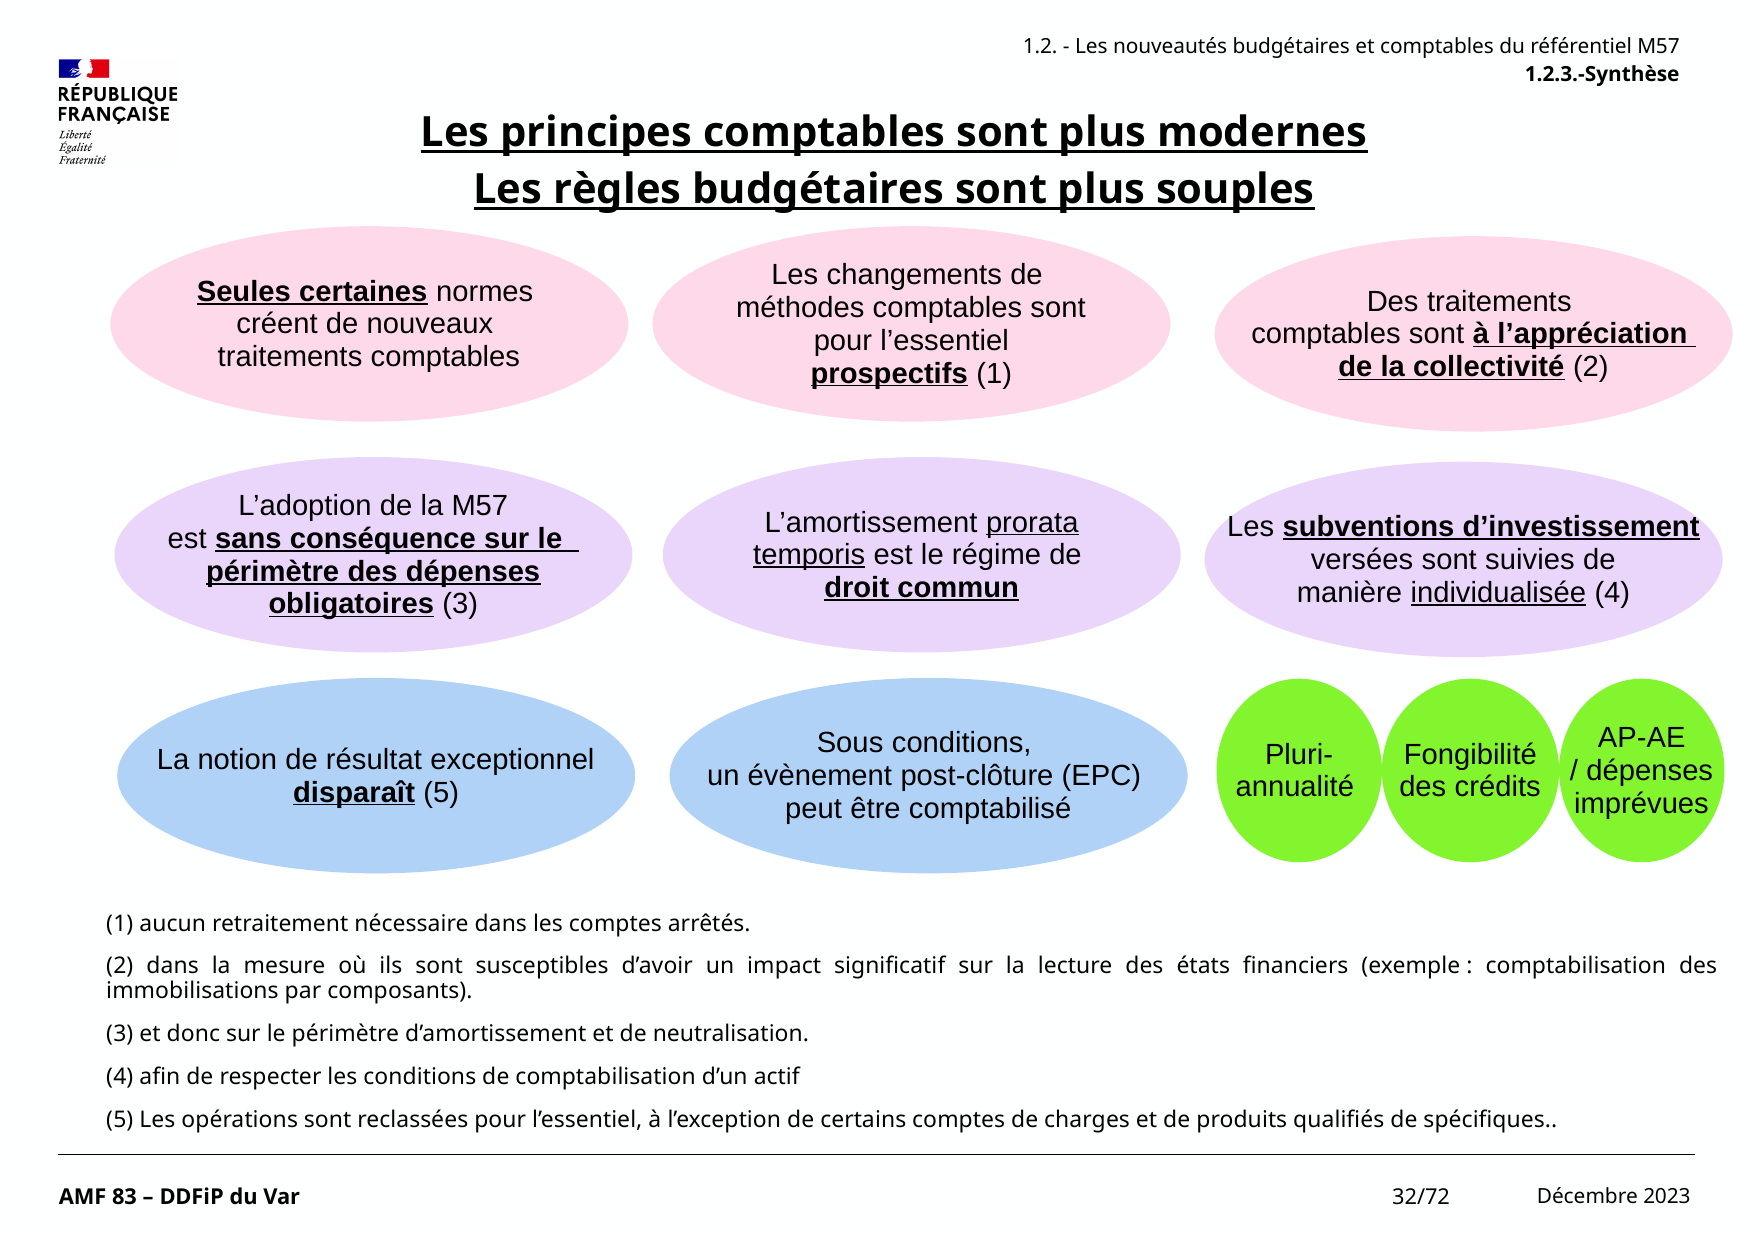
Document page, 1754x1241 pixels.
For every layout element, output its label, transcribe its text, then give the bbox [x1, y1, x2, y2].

text_box Pluri- annualité [1216, 678, 1382, 863]
text_box Des traitements comptables sont à l’appréciation de la collectivité (2) [1214, 236, 1733, 432]
list (1) aucun retraitement nécessaire dans les comptes arrêtés. (2) dans la mesure où ils sont susceptibles d’avoir un impact significatif sur la lecture des états financiers (exemple : comptabilisation des immobilisations par composants). (3) et donc sur le périmètre d’amortissement et de neutralisation. (4) afin de respecter les conditions de comptabilisation d’un actif (5) Les opérations sont reclassées pour l’essentiel, à l’exception de certains comptes de charges et de produits qualifiés de spécifiques.. [62, 911, 1720, 1185]
text_box Sous conditions, un évènement post-clôture (EPC) peut être comptabilisé [669, 677, 1188, 874]
text_box 1.2. - Les nouveautés budgétaires et comptables du référentiel M57 1.2.3.-Synthèse [225, 23, 1695, 136]
picture [58, 58, 178, 164]
text_box La notion de résultat exceptionnel disparaît (5) [117, 677, 636, 874]
text_box Les principes comptables sont plus modernes Les règles budgétaires sont plus souples [307, 136, 1482, 211]
text_box Les subventions d’investissement versées sont suivies de manière individualisée (4) [1204, 461, 1723, 658]
text_box AP-AE / dépenses imprévues [1559, 678, 1725, 863]
text_box Seules certaines normes créent de nouveaux traitements comptables [110, 226, 629, 422]
text_box Fongibilité des crédits [1381, 678, 1559, 863]
text_box L’amortissement prorata temporis est le régime de droit commun [662, 457, 1181, 653]
text_box Les changements de méthodes comptables sont pour l’essentiel prospectifs (1) [652, 226, 1171, 422]
text_box L’adoption de la M57 est sans conséquence sur le périmètre des dépenses obligatoires (3) [114, 457, 633, 653]
